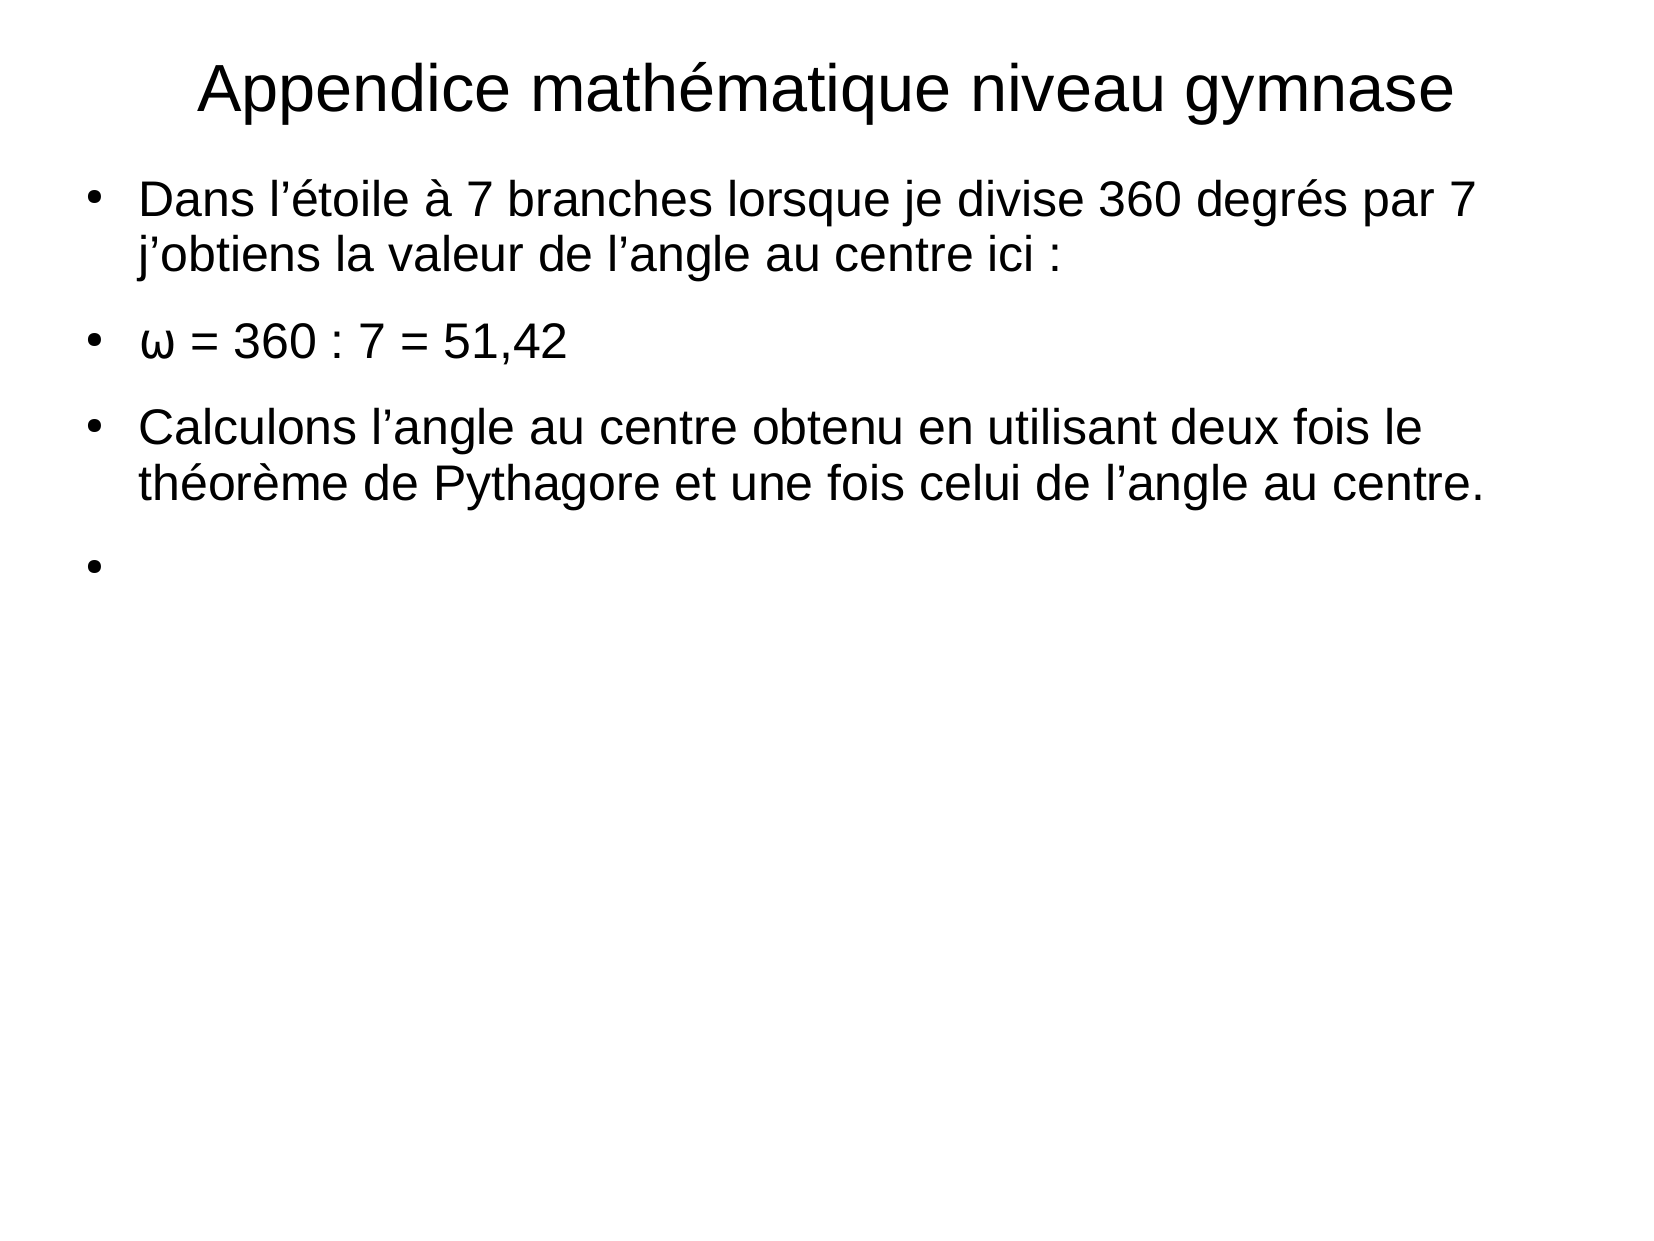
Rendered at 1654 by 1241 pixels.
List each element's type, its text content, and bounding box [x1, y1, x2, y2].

title Appendice mathématique niveau gymnase [82, 49, 1571, 129]
list Dans l’étoile à 7 branches lorsque je divise 360 degrés par 7 j’obtiens la valeur de l’angle au centre ici : ω = 360 : 7 = 51,42 Calculons l’angle au centre obtenu en utilisant deux fois le théorème de Pythagore et une fois celui de l’angle au centre. [67, 170, 1581, 890]
